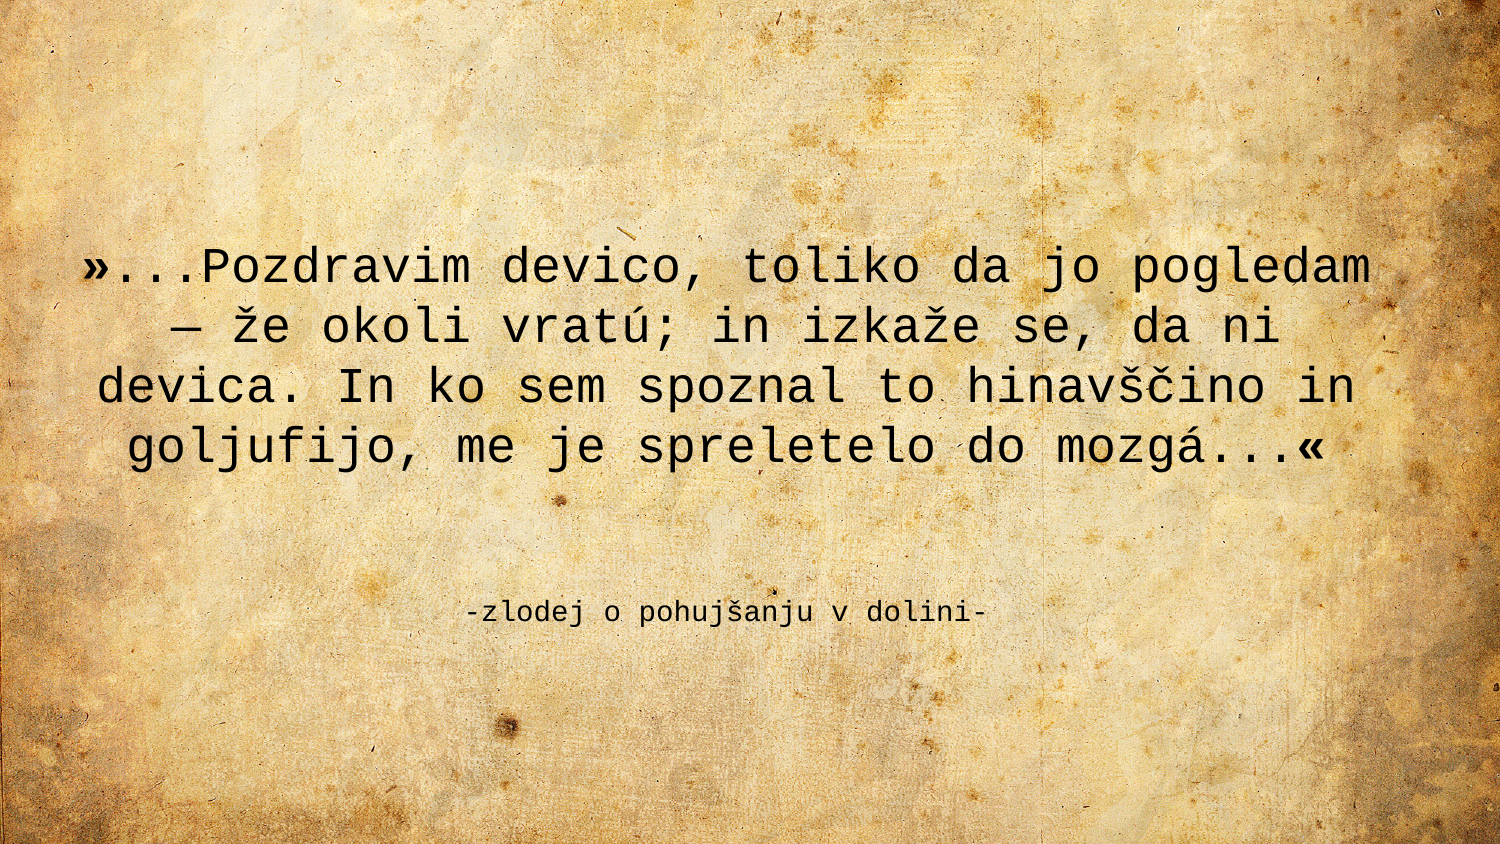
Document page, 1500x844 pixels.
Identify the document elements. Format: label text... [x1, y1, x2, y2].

picture [0, 0, 1500, 844]
title »...Pozdravim devico, toliko da jo pogledam — že okoli vratú; in izkaže se, da ni devica. In ko sem spoznal to hinavščino in goljufijo, me je spreletelo do mozgá...« -zlodej o pohujšanju v dolini- [51, 225, 1401, 643]
